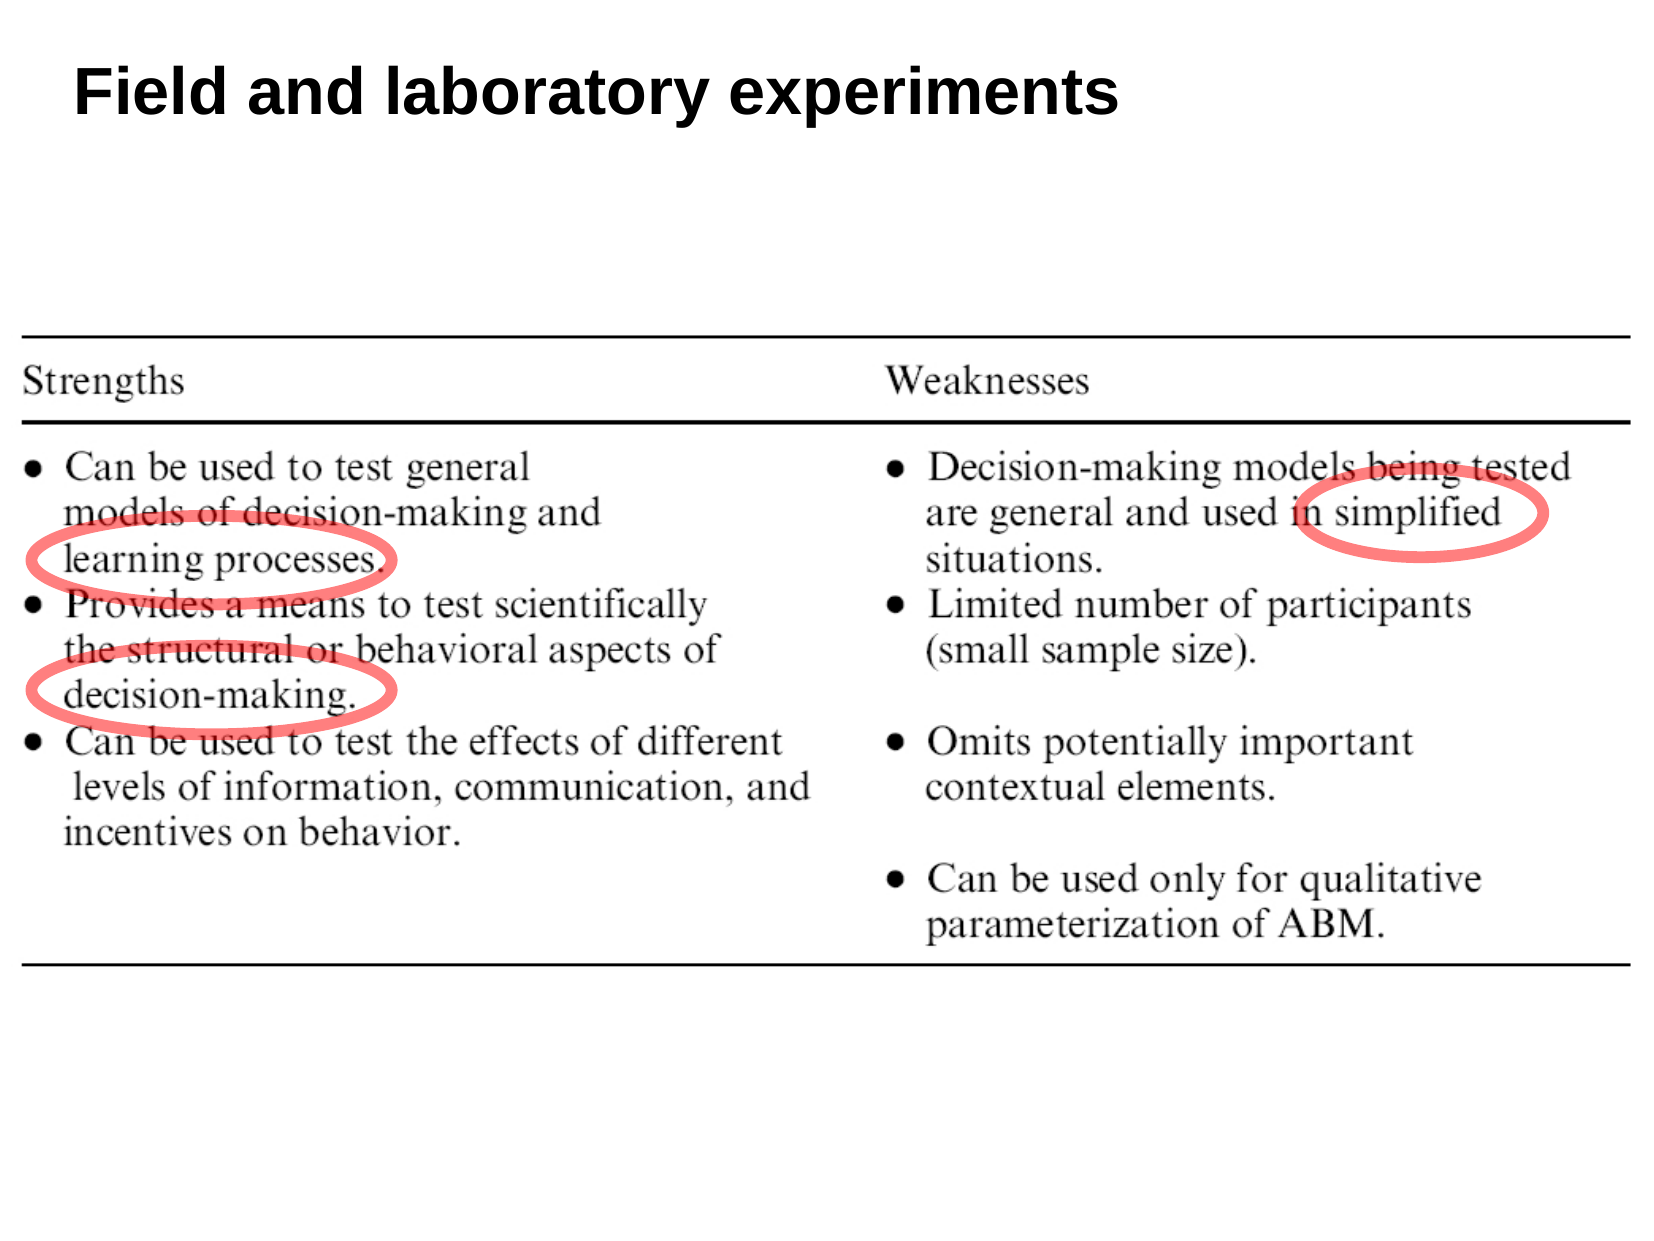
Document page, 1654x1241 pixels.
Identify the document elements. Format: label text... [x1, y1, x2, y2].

picture [11, 324, 1642, 984]
text_box Field and laboratory experiments [59, 47, 1625, 163]
